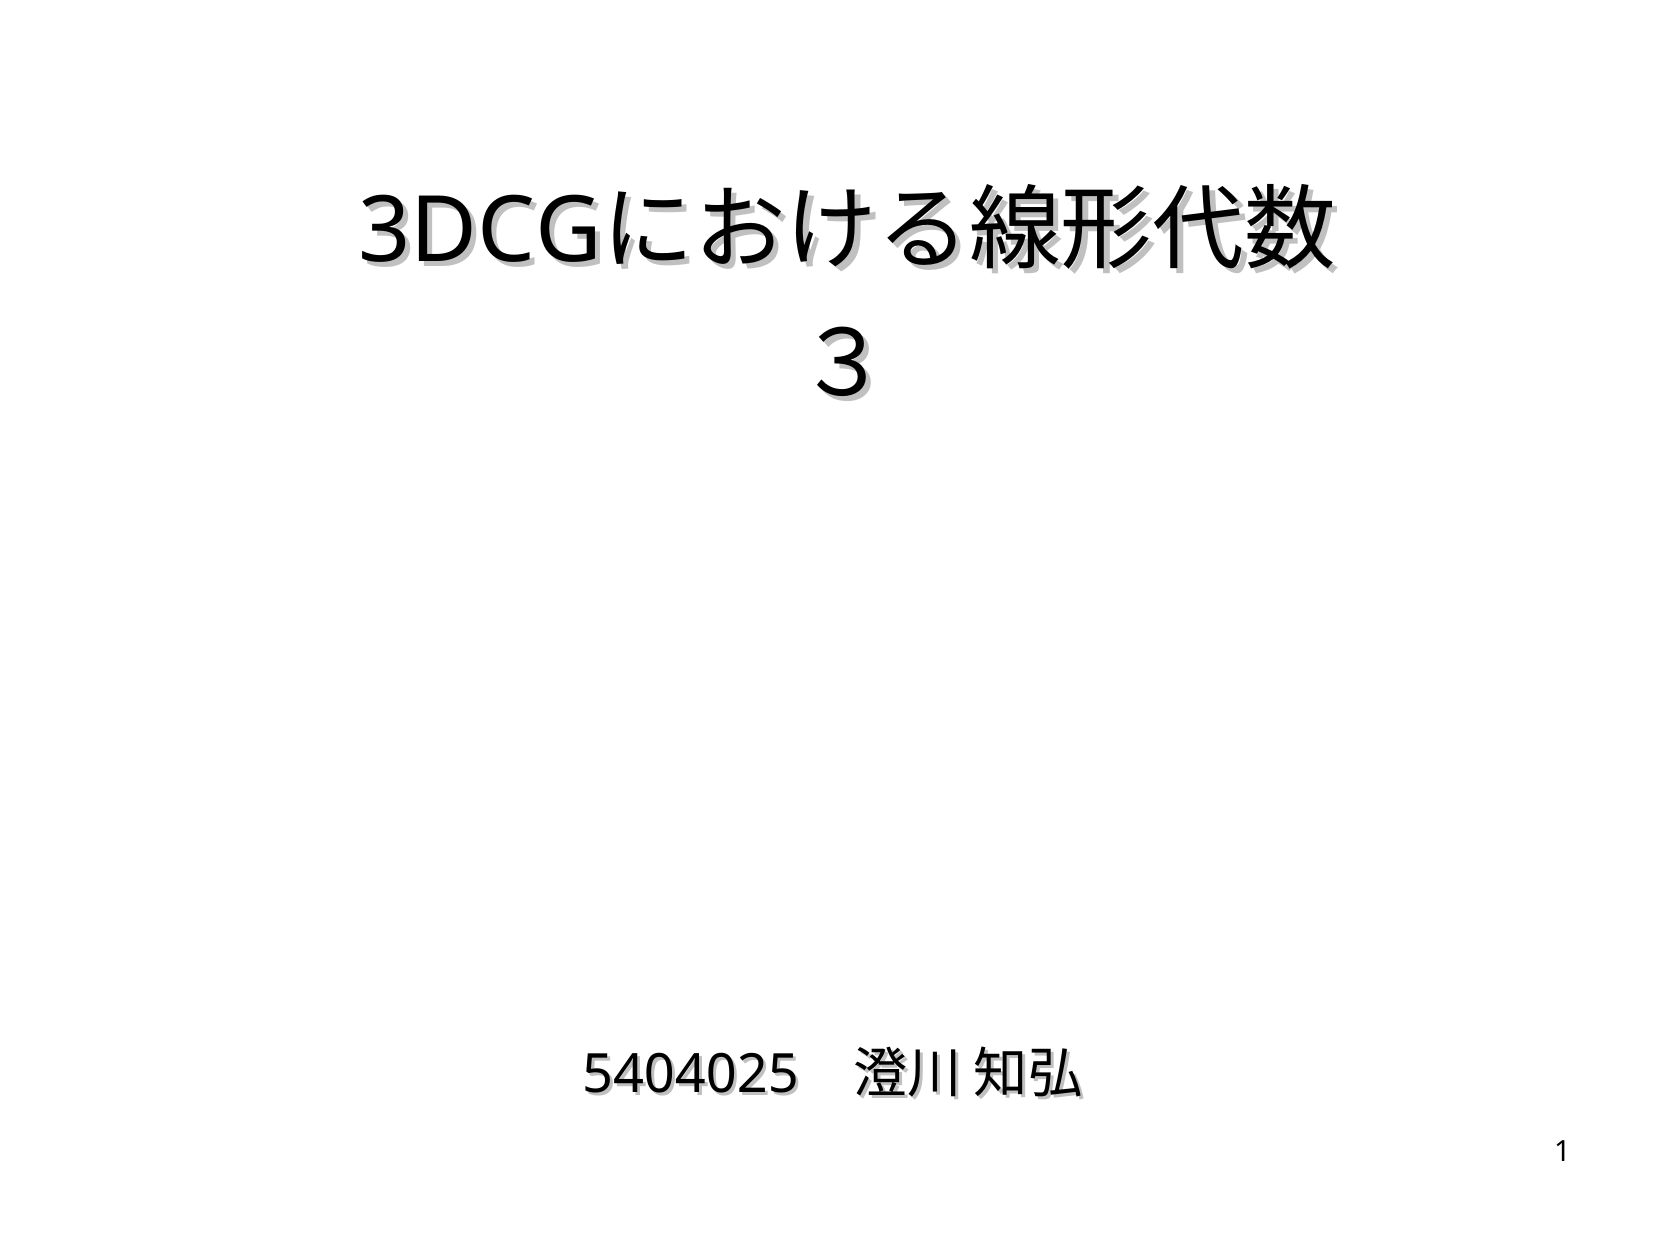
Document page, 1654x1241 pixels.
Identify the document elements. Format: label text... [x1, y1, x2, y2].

text_box 3DCGにおける線形代数 ３ [343, 147, 1292, 365]
text_box 5404025 澄川 知弘 [567, 1021, 1087, 1097]
